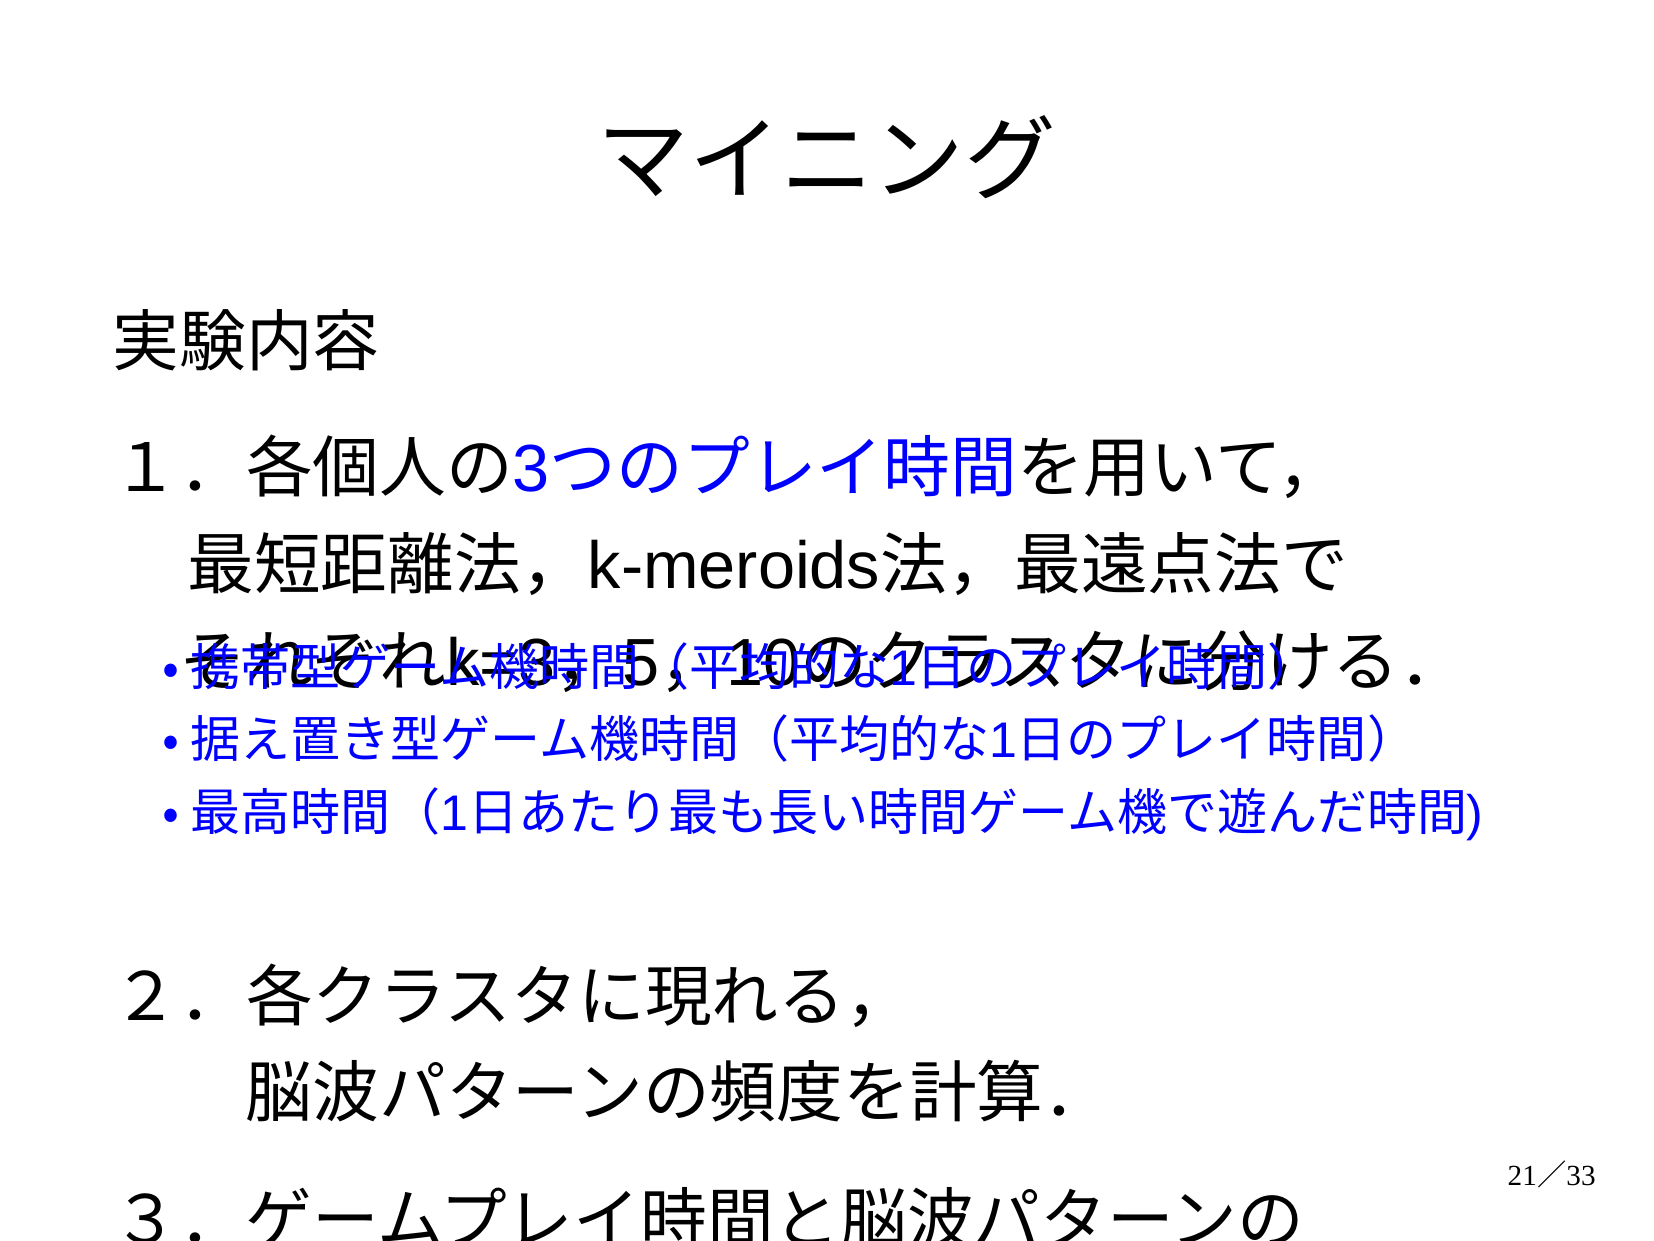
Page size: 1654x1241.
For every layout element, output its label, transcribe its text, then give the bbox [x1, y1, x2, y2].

list 実験内容 １．各個人の3つのプレイ時間を用いて， 最短距離法，k-meroids法，最遠点法で それぞれk=3，5，10のクラスタに分ける． ２．各クラスタに現れる， 脳波パターンの頻度を計算． ３．ゲームプレイ時間と脳波パターンの 関連性を上記1と2から考察． [41, 288, 1530, 1135]
text_box • 携帯型ゲーム機時間（平均的な1日のプレイ時間） • 据え置き型ゲーム機時間（平均的な1日のプレイ時間） • 最高時間（1日あたり最も長い時間ゲーム機で遊んだ時間) [147, 620, 1536, 803]
title マイニング [83, 49, 1572, 257]
